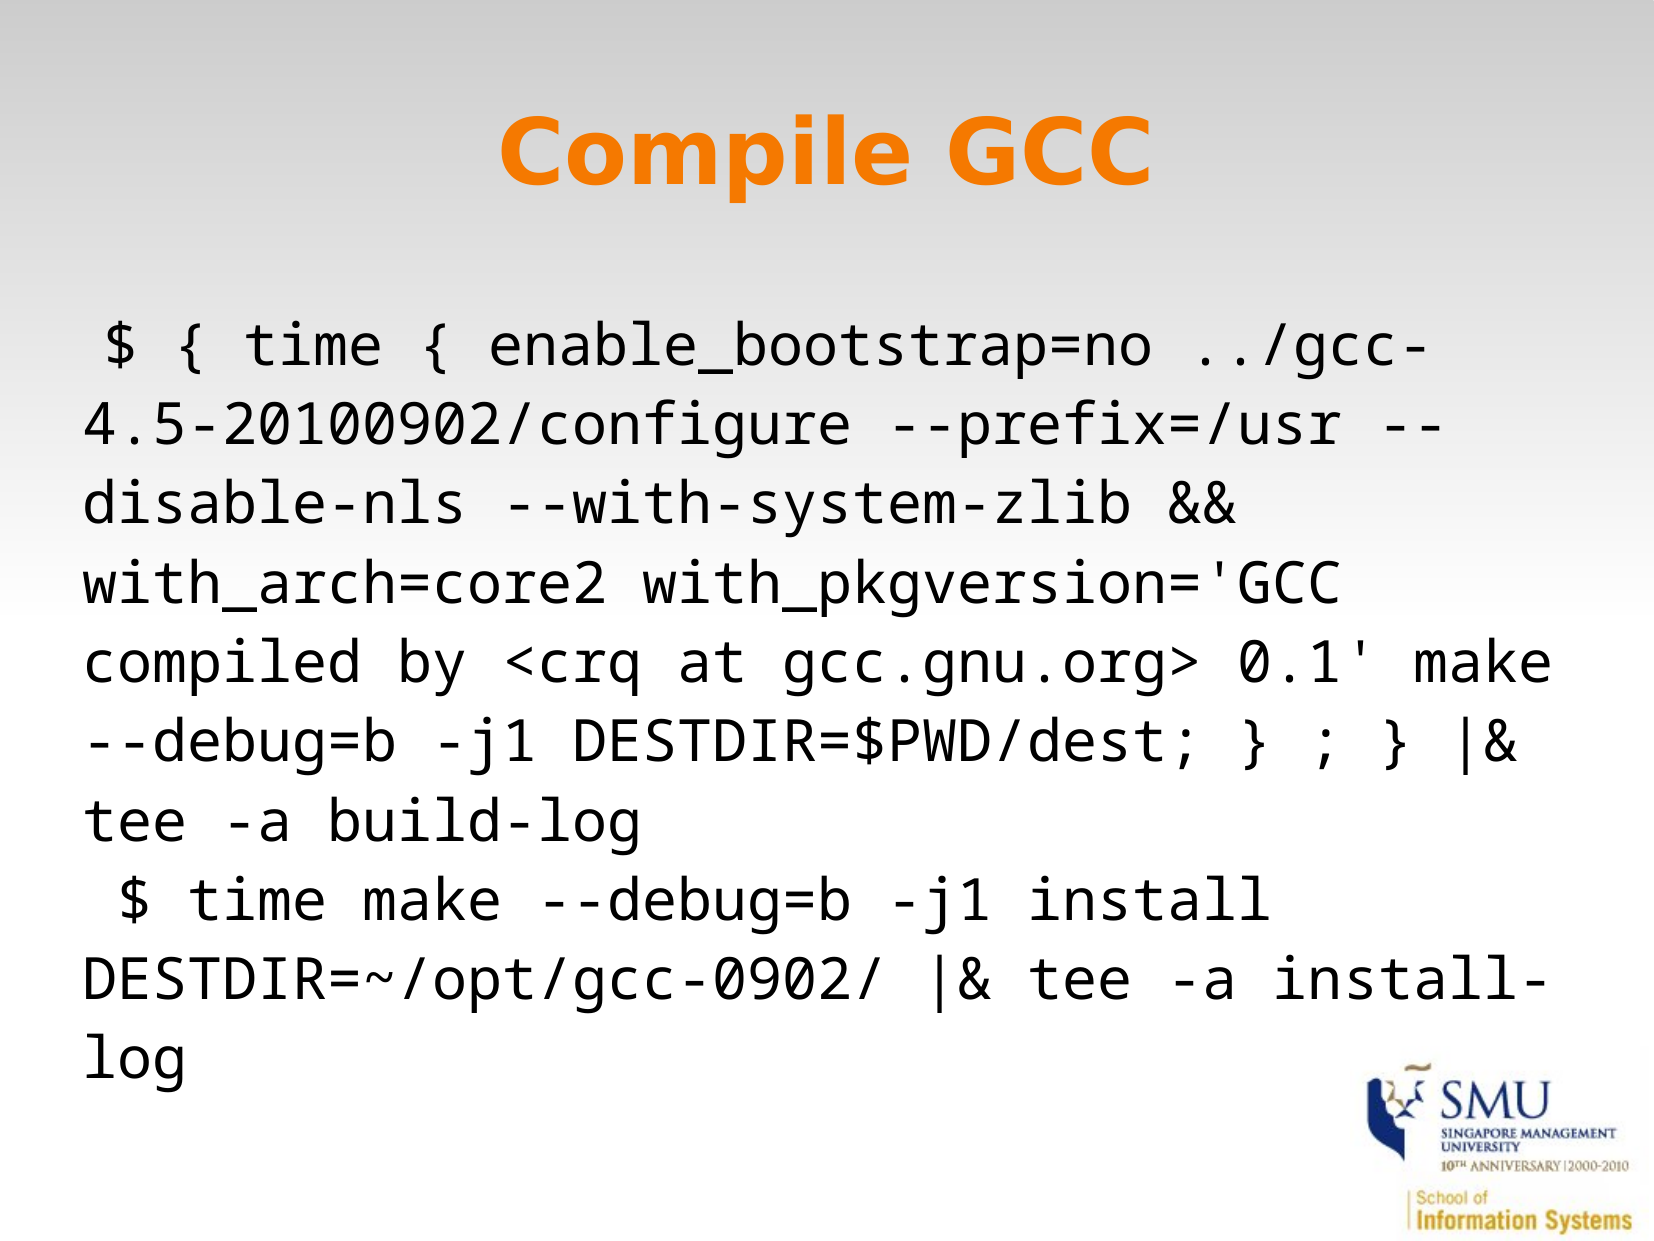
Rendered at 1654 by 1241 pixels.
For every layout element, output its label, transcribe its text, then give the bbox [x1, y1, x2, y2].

title Compile GCC [82, 49, 1571, 257]
picture [1350, 1046, 1649, 1241]
text_box $ { time { enable_bootstrap=no ../gcc-4.5-20100902/configure --prefix=/usr --disable-nls --with-system-zlib && with_arch=core2 with_pkgversion='GCC compiled by <crq at gcc.gnu.org> 0.1' make --debug=b -j1 DESTDIR=$PWD/dest; } ; } |& tee -a build-log $ time make --debug=b -j1 install DESTDIR=~/opt/gcc-0902/ |& tee -a install-log [82, 290, 1571, 1109]
